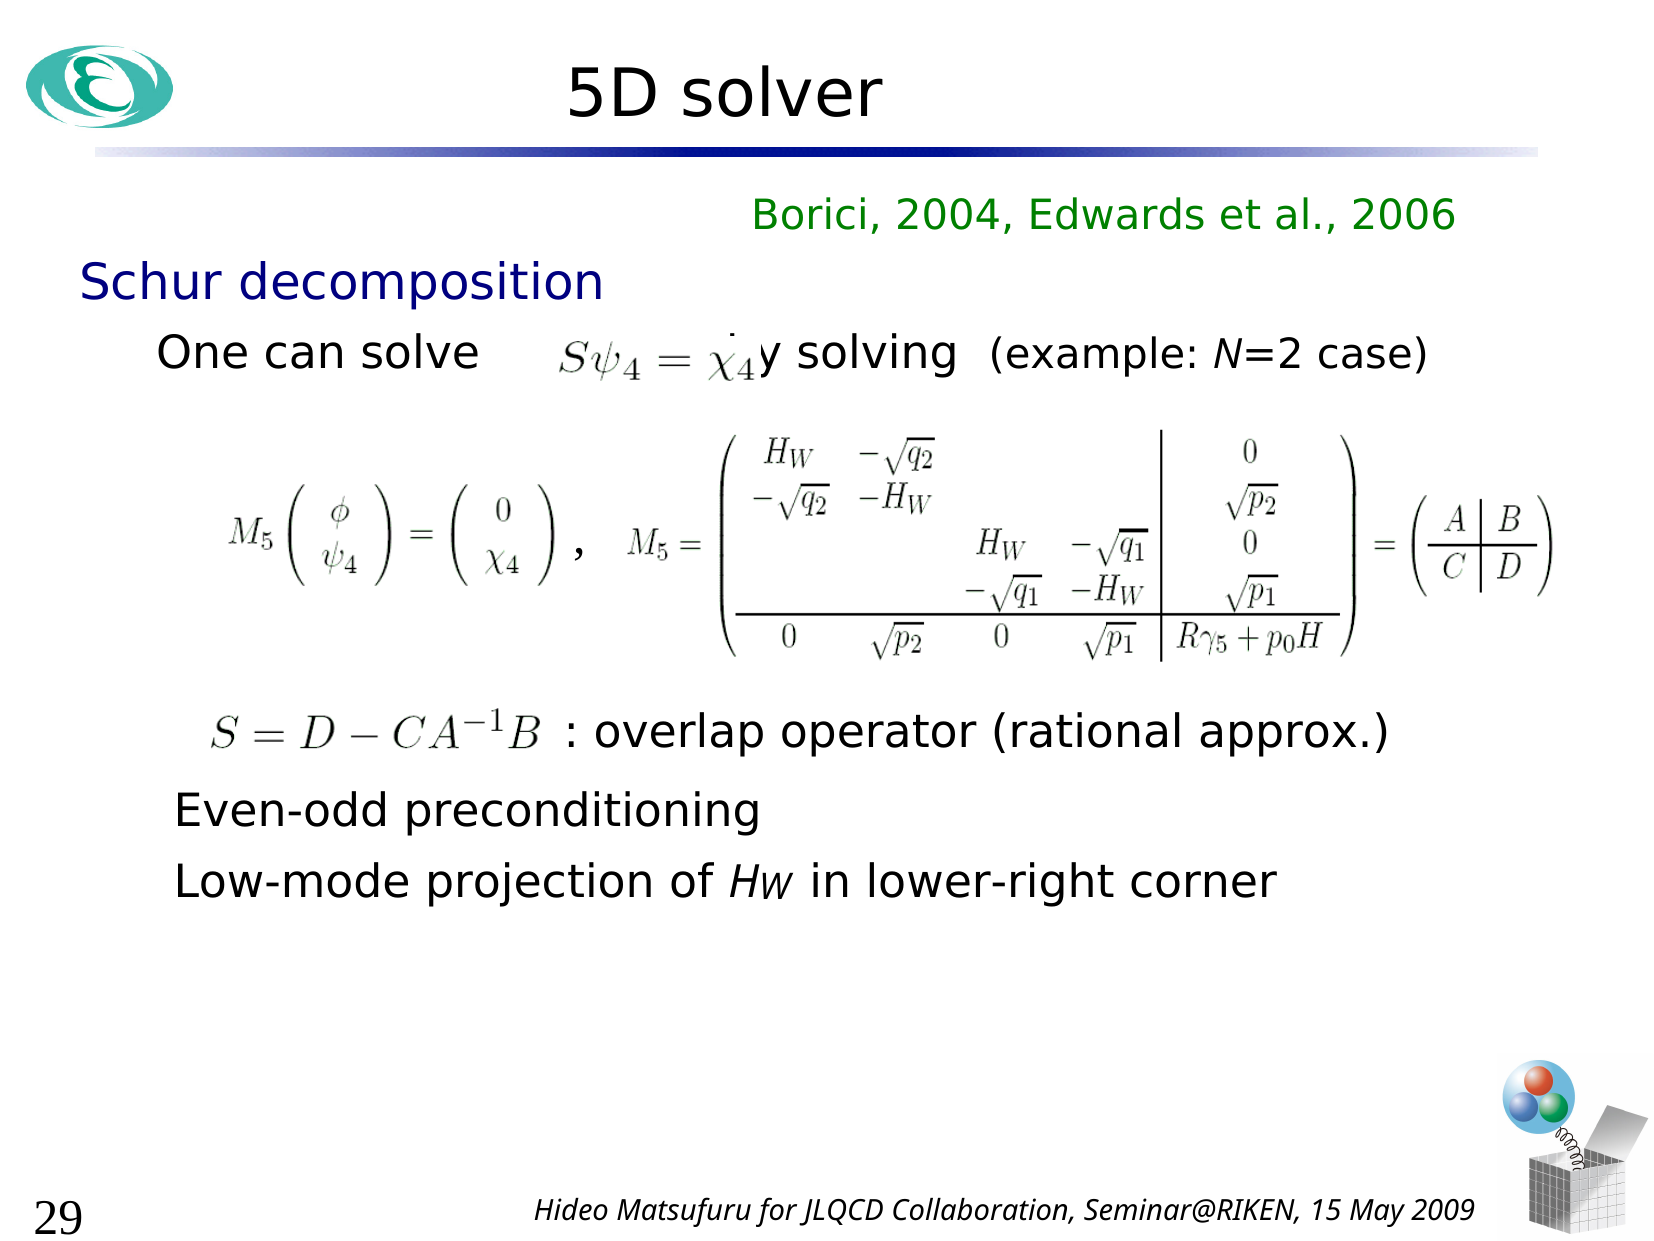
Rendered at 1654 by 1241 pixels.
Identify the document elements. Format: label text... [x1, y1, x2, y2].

picture [226, 478, 564, 595]
list Even-odd preconditioning Low-mode projection of HW in lower-right corner [79, 783, 1405, 1007]
picture [1497, 1053, 1654, 1241]
title 5D solver [172, 44, 1276, 143]
picture [95, 147, 1538, 157]
picture [204, 706, 546, 759]
picture [624, 421, 1561, 667]
text_box , [573, 509, 586, 570]
picture [20, 37, 179, 136]
list Borici, 2004, Edwards et al., 2006 Schur decomposition One can solve by solving (example: N=2 case) [61, 183, 1585, 380]
text_box : overlap operator (rational approx.) [563, 705, 1391, 759]
picture [555, 336, 761, 389]
